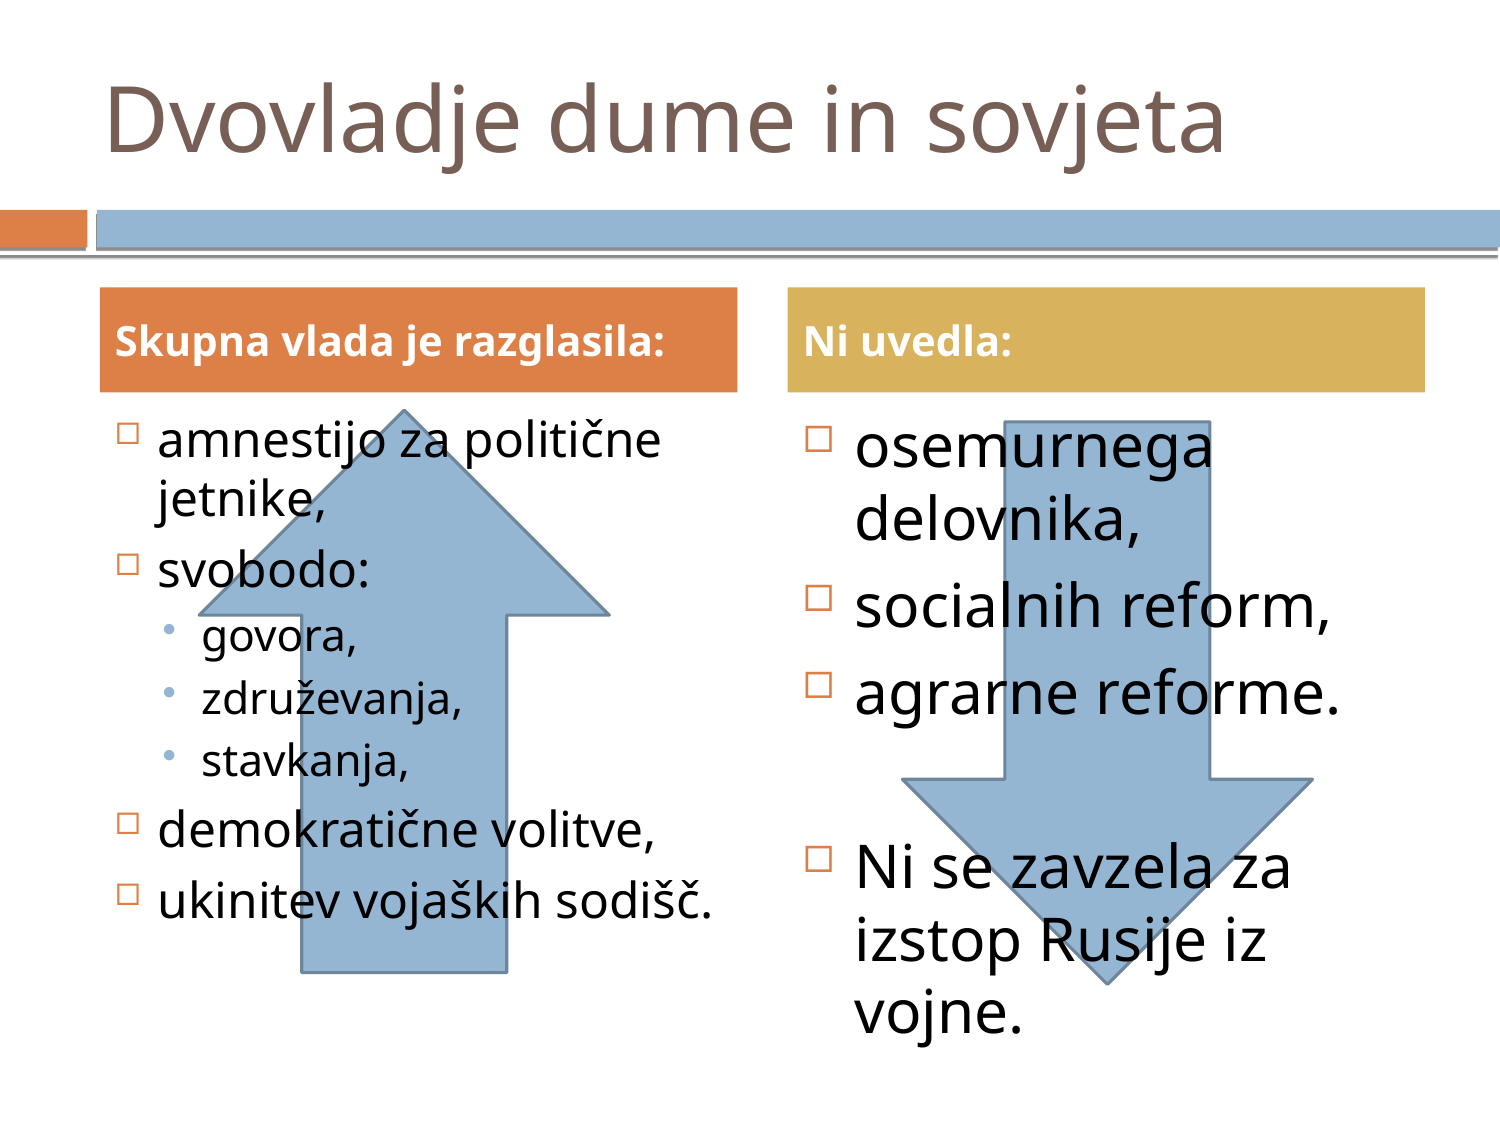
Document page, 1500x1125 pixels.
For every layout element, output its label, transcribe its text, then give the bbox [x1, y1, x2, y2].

list amnestijo za politične jetnike, svobodo: govora, združevanja, stavkanja, demokratične volitve, ukinitev vojaških sodišč. [99, 399, 738, 988]
list Ni uvedla: [787, 287, 1425, 393]
list Skupna vlada je razglasila: [99, 287, 738, 393]
list osemurnega delovnika, socialnih reform, agrarne reforme. Ni se zavzela za izstop Rusije iz vojne. [787, 399, 1425, 988]
title Dvovladje dume in sovjeta [87, 44, 1425, 188]
